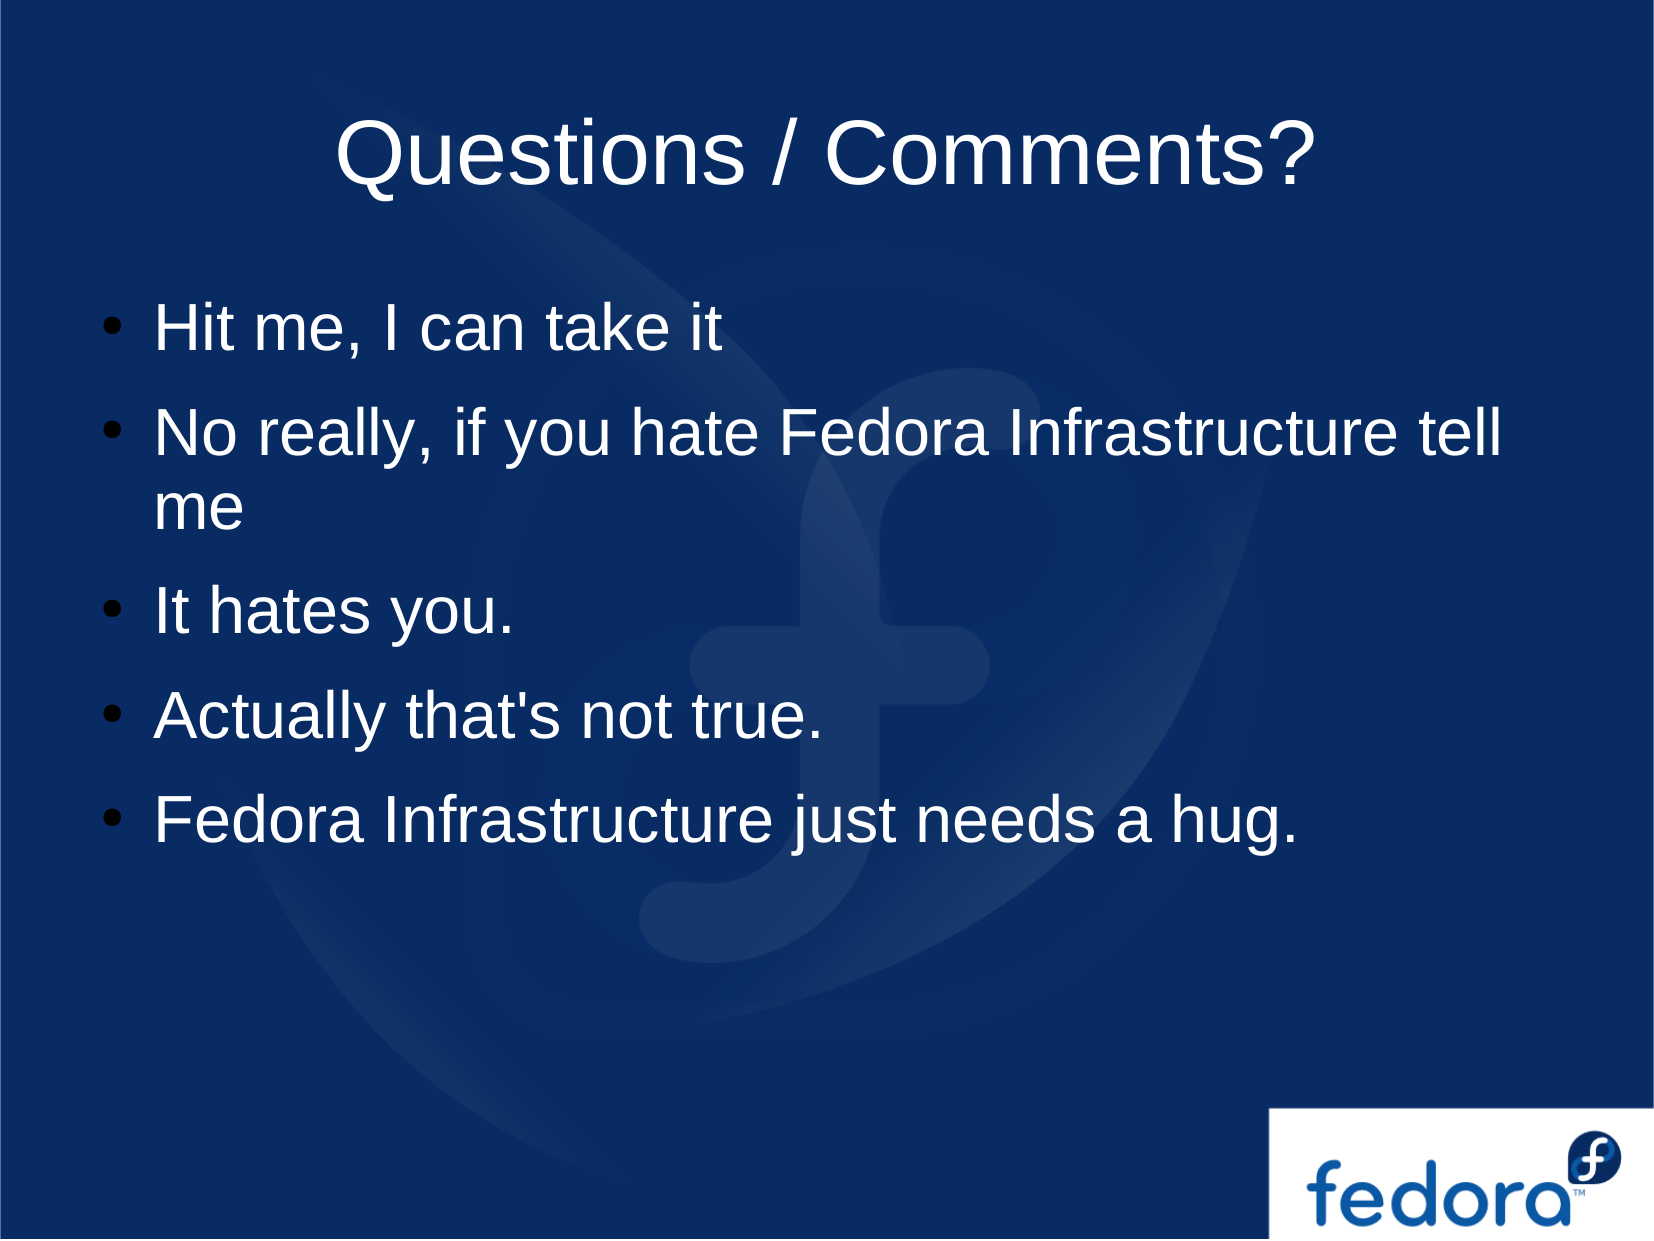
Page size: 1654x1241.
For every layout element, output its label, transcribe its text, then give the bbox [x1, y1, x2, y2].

title Questions / Comments? [82, 56, 1571, 250]
list Hit me, I can take it No really, if you hate Fedora Infrastructure tell me It hates you. Actually that's not true. Fedora Infrastructure just needs a hug. [82, 290, 1571, 1094]
picture [0, 0, 1654, 1239]
